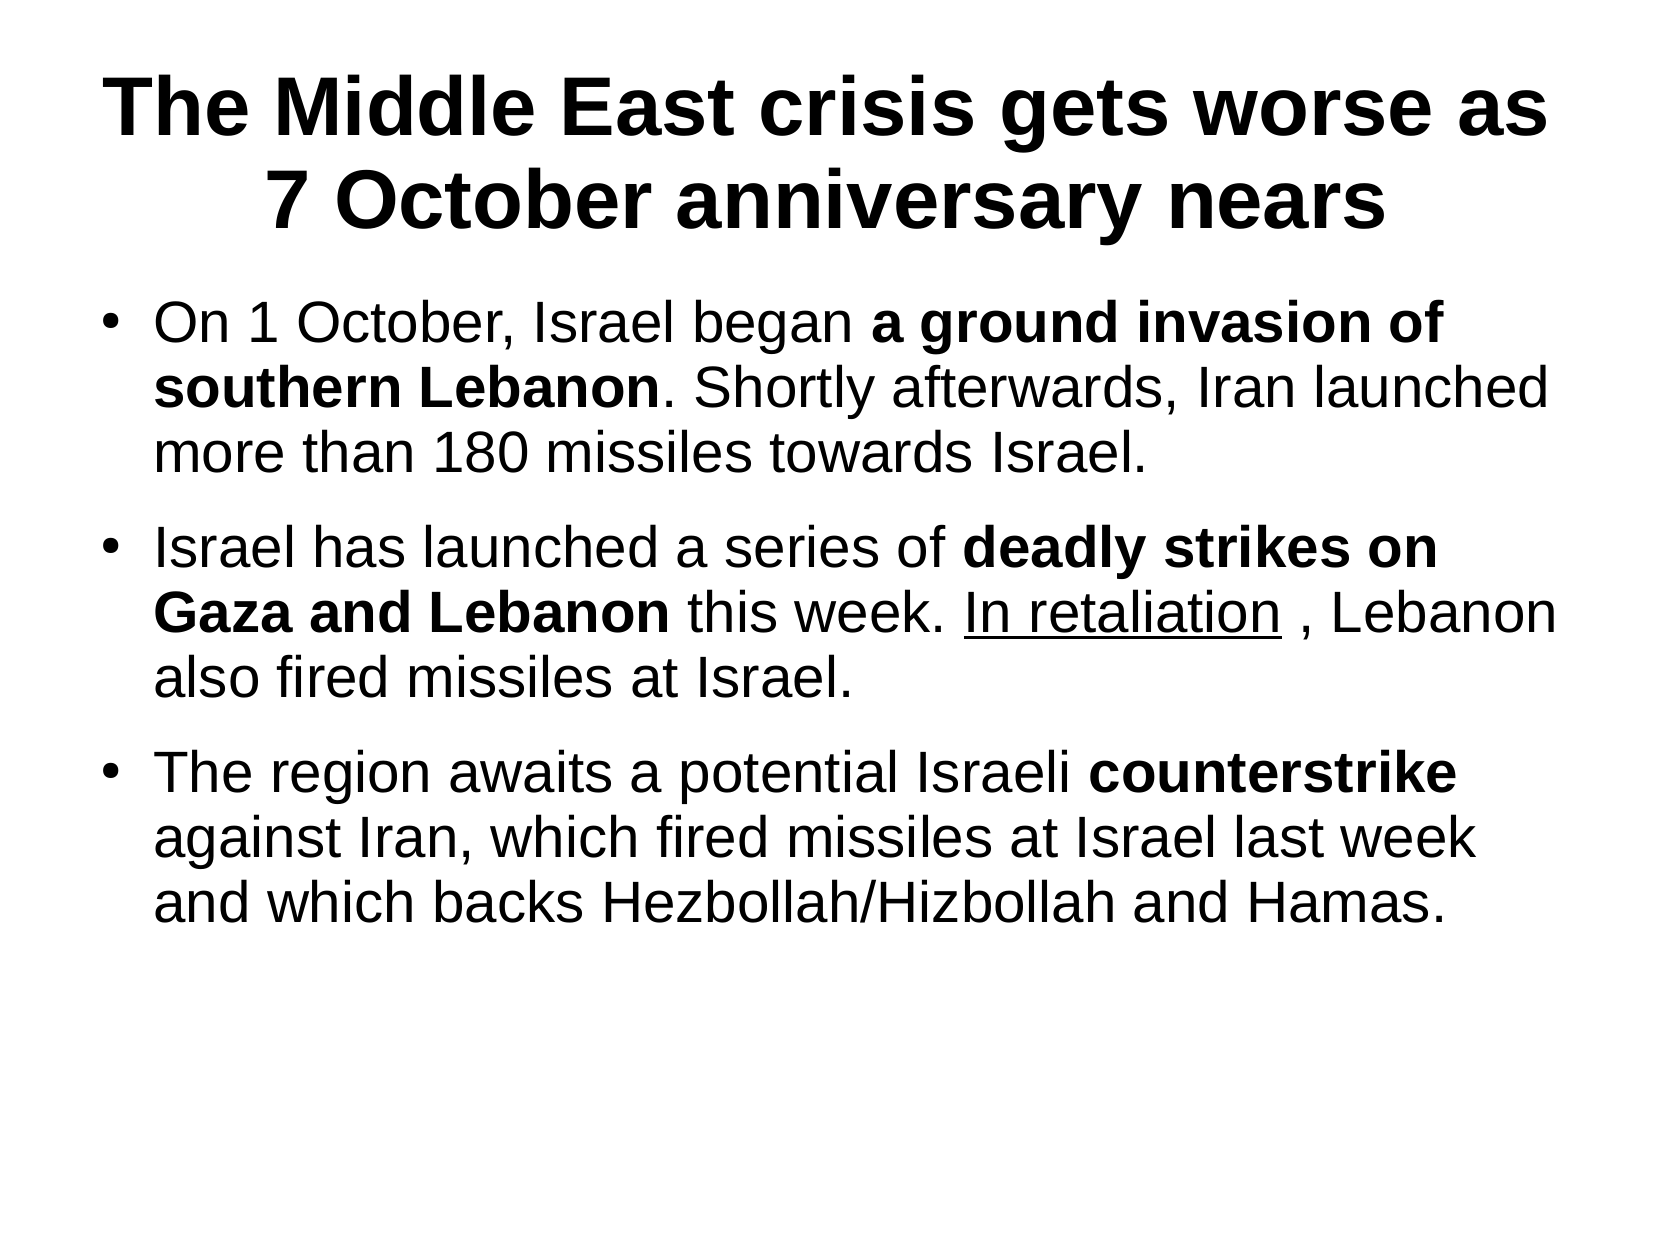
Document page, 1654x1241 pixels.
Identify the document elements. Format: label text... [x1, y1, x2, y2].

list On 1 October, Israel began a ground invasion of southern Lebanon. Shortly afterwards, Iran launched more than 180 missiles towards Israel. Israel has launched a series of deadly strikes on Gaza and Lebanon this week. In retaliation , Lebanon also fired missiles at Israel. The region awaits a potential Israeli counterstrike against Iran, which fired missiles at Israel last week and which backs Hezbollah/Hizbollah and Hamas. [82, 290, 1571, 1109]
title The Middle East crisis gets worse as 7 October anniversary nears [82, 49, 1571, 257]
